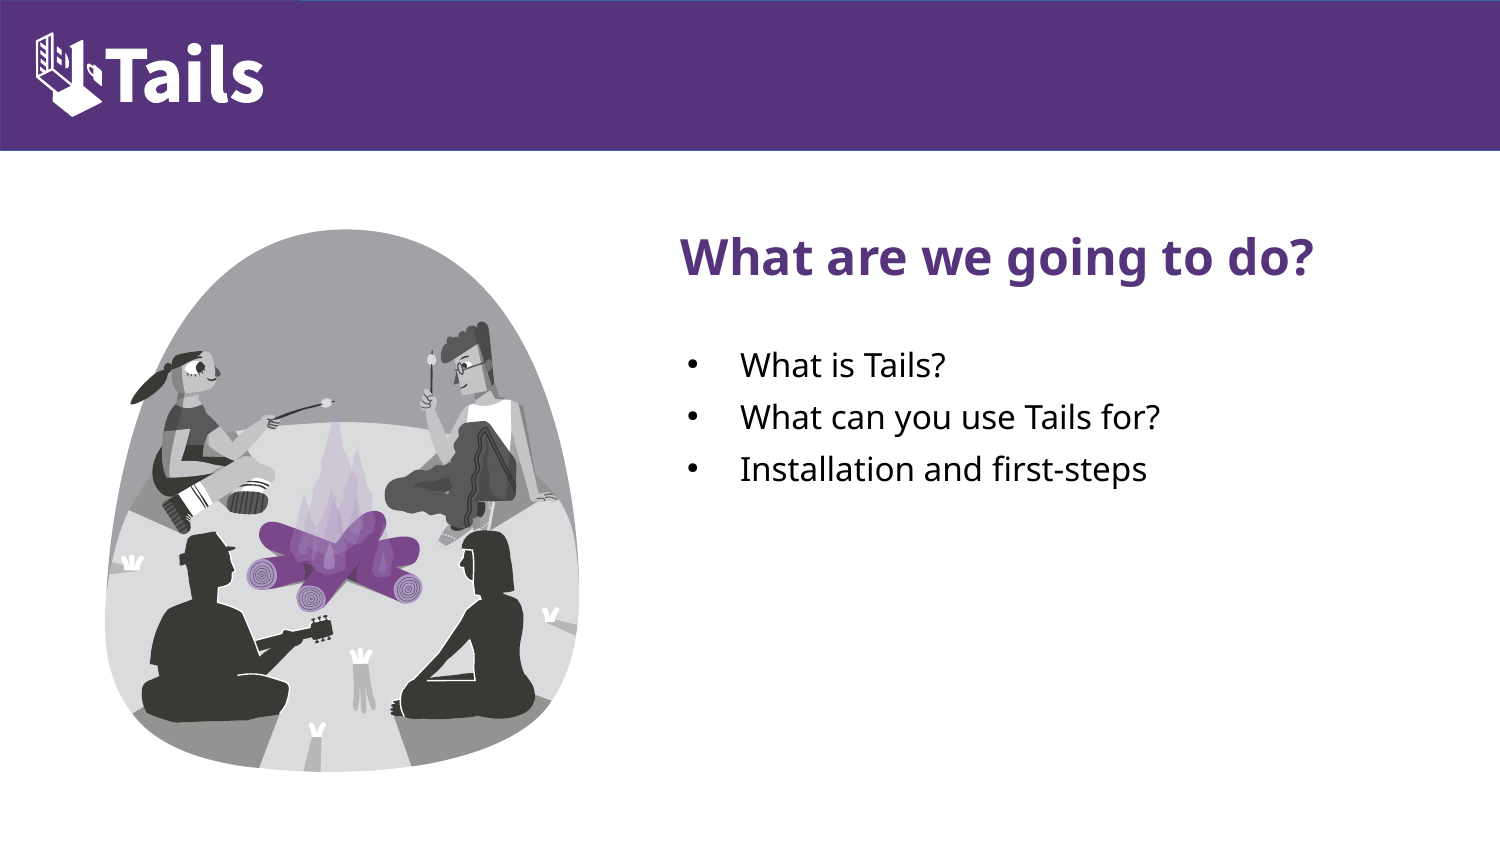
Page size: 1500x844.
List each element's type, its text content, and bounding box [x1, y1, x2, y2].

picture [100, 223, 585, 776]
title What are we going to do? [680, 192, 1463, 319]
list What is Tails? What can you use Tails for? Installation and first-steps [669, 335, 1463, 788]
